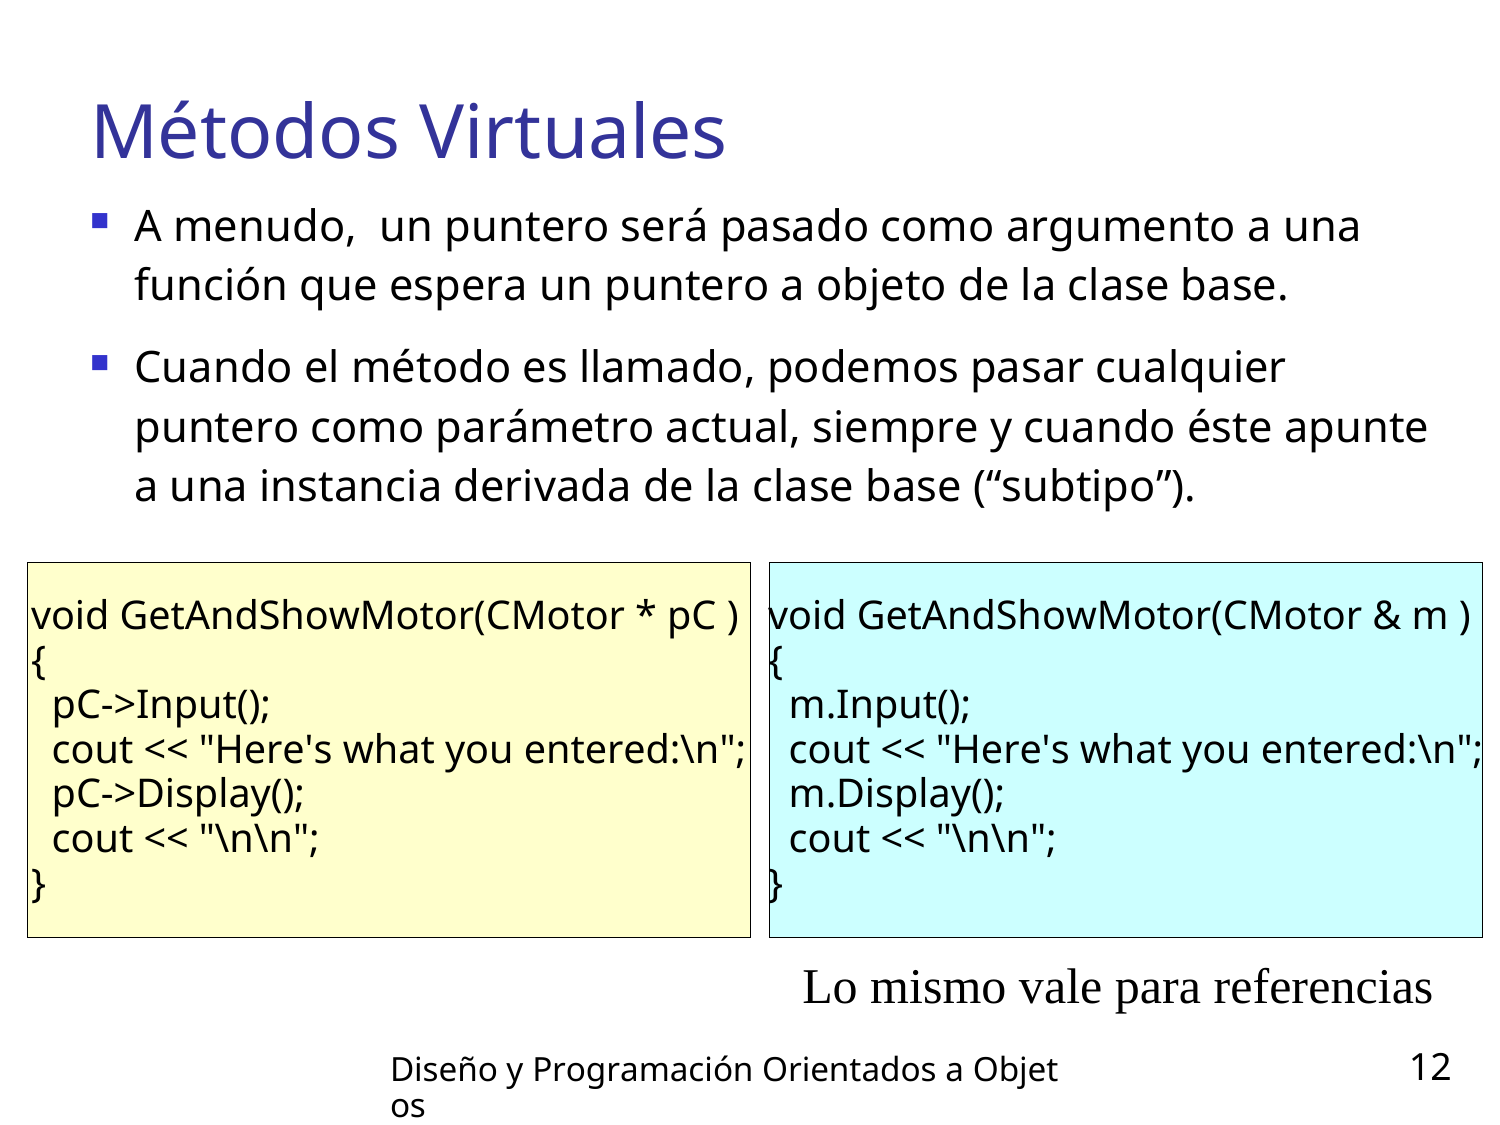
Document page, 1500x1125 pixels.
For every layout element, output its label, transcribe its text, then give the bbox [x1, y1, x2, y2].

text_box Lo mismo vale para referencias [787, 951, 1463, 1027]
text_box void GetAndShowMotor(CMotor * pC )‏ { pC->Input(); cout << "Here's what you entered:\n"; pC->Display(); cout << "\n\n"; } [27, 562, 751, 938]
text_box void GetAndShowMotor(CMotor & m )‏ { m.Input(); cout << "Here's what you entered:\n"; m.Display(); cout << "\n\n"; } [769, 562, 1483, 938]
list A menudo, un puntero será pasado como argumento a una función que espera un puntero a objeto de la clase base. Cuando el método es llamado, podemos pasar cualquier puntero como parámetro actual, siempre y cuando éste apunte a una instancia derivada de la clase base (“subtipo”). [75, 187, 1462, 526]
title Métodos Virtuales [75, 10, 1466, 188]
